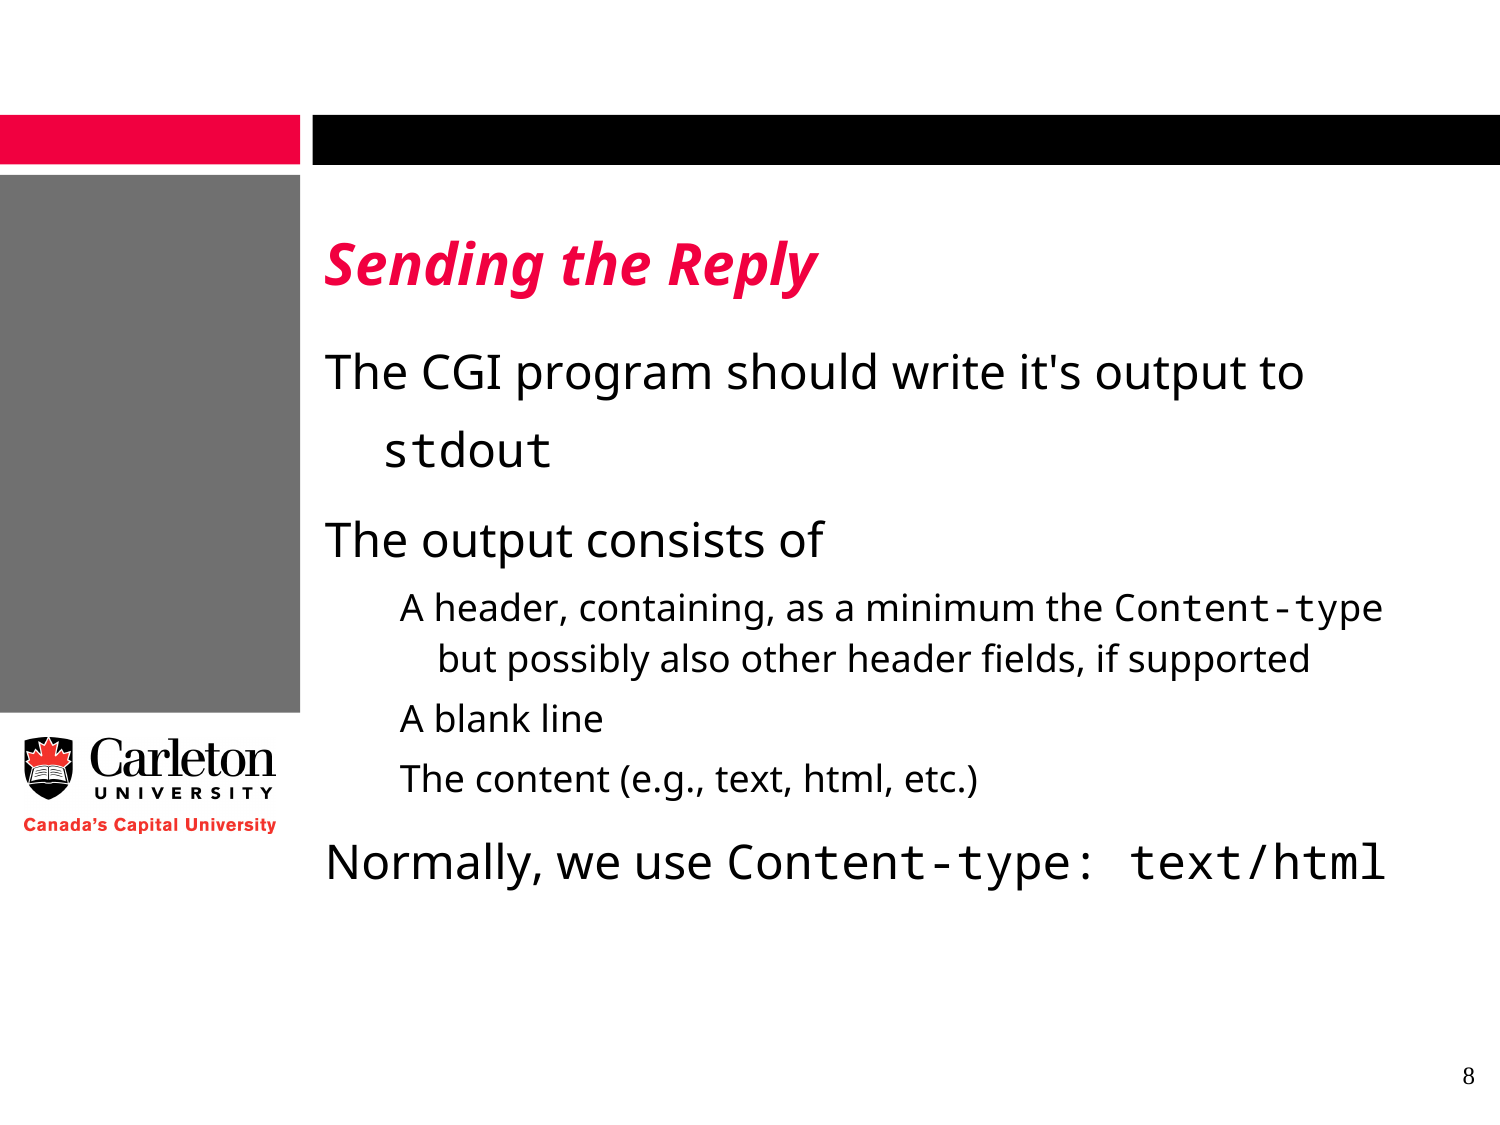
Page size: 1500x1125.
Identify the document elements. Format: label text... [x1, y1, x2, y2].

list The CGI program should write it's output to stdout The output consists of A header, containing, as a minimum the Content-type but possibly also other header fields, if supported A blank line The content (e.g., text, html, etc.) Normally, we use Content-type: text/html [324, 324, 1450, 1036]
picture [24, 737, 276, 834]
title Sending the Reply [324, 194, 1450, 324]
